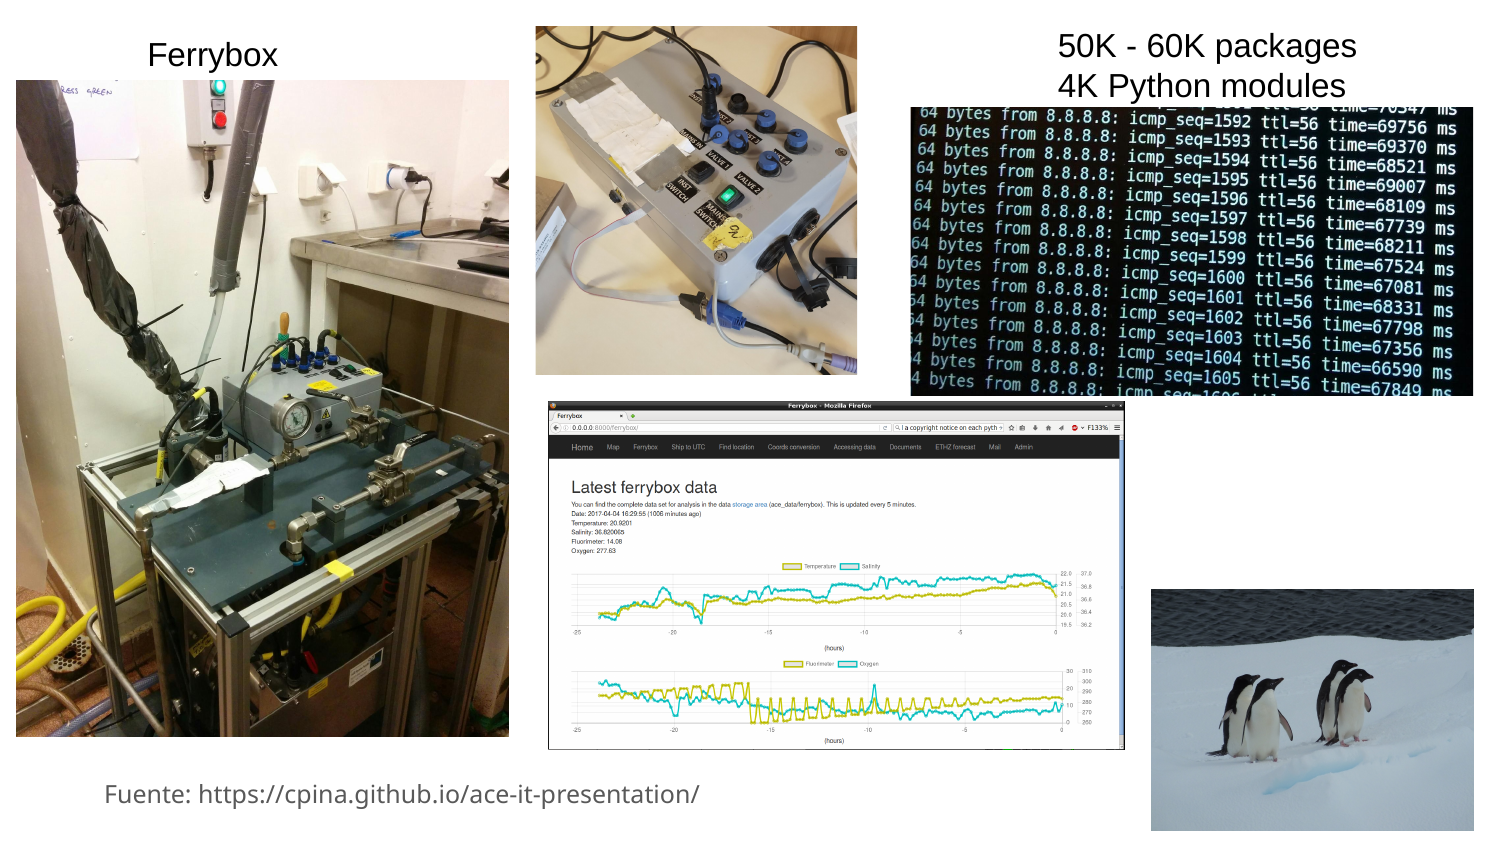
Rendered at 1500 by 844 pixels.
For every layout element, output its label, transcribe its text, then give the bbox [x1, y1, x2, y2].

picture [548, 401, 1125, 750]
picture [16, 80, 509, 738]
list Fuente: https://cpina.github.io/ace-it-presentation/ [89, 755, 1352, 832]
text_box Ferrybox [133, 26, 322, 79]
picture [535, 26, 858, 375]
text_box 50K - 60K packages 4K Python modules [1044, 17, 1447, 146]
picture [1151, 589, 1474, 831]
picture [910, 107, 1474, 396]
